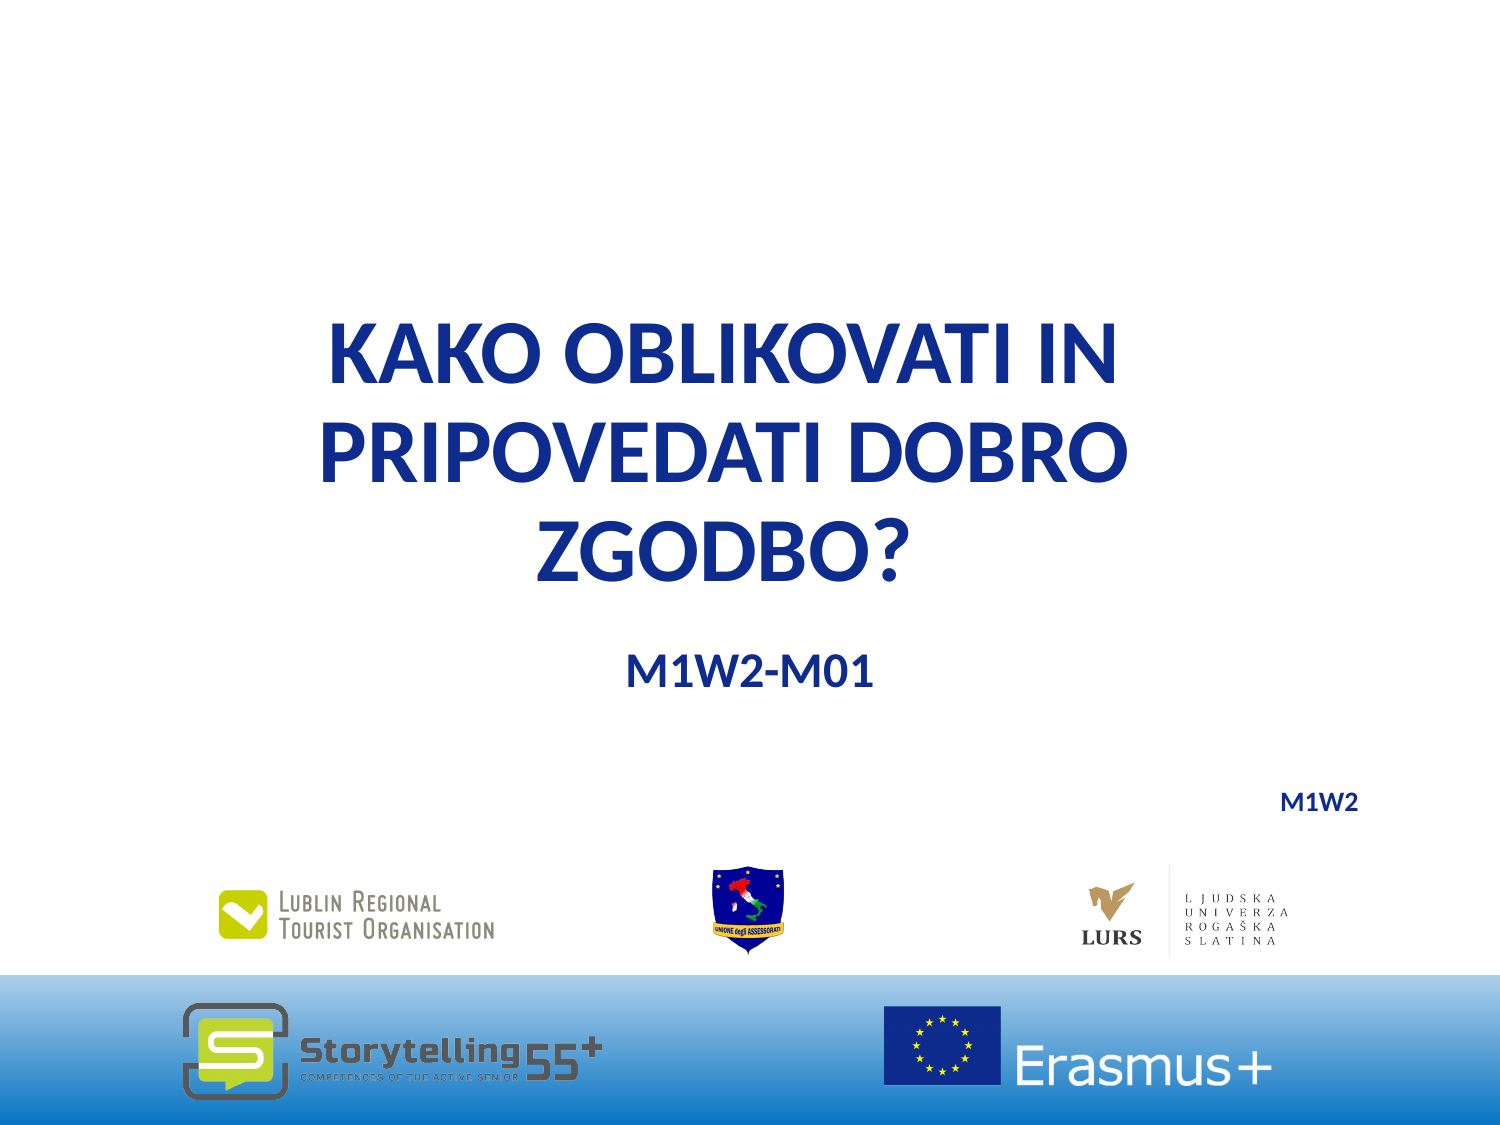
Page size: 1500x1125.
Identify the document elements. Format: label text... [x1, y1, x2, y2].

text_box [0, 857, 1500, 1125]
picture [183, 1004, 602, 1100]
picture [861, 983, 1294, 1108]
title KAKO OBLIKOVATI IN PRIPOVEDATI DOBRO ZGODBO? [162, 296, 1288, 487]
picture [192, 863, 559, 966]
subtitle M1W2-M01 [153, 641, 1347, 782]
picture [698, 861, 802, 959]
text_box M1W2 [1172, 777, 1467, 823]
picture [1082, 864, 1288, 958]
